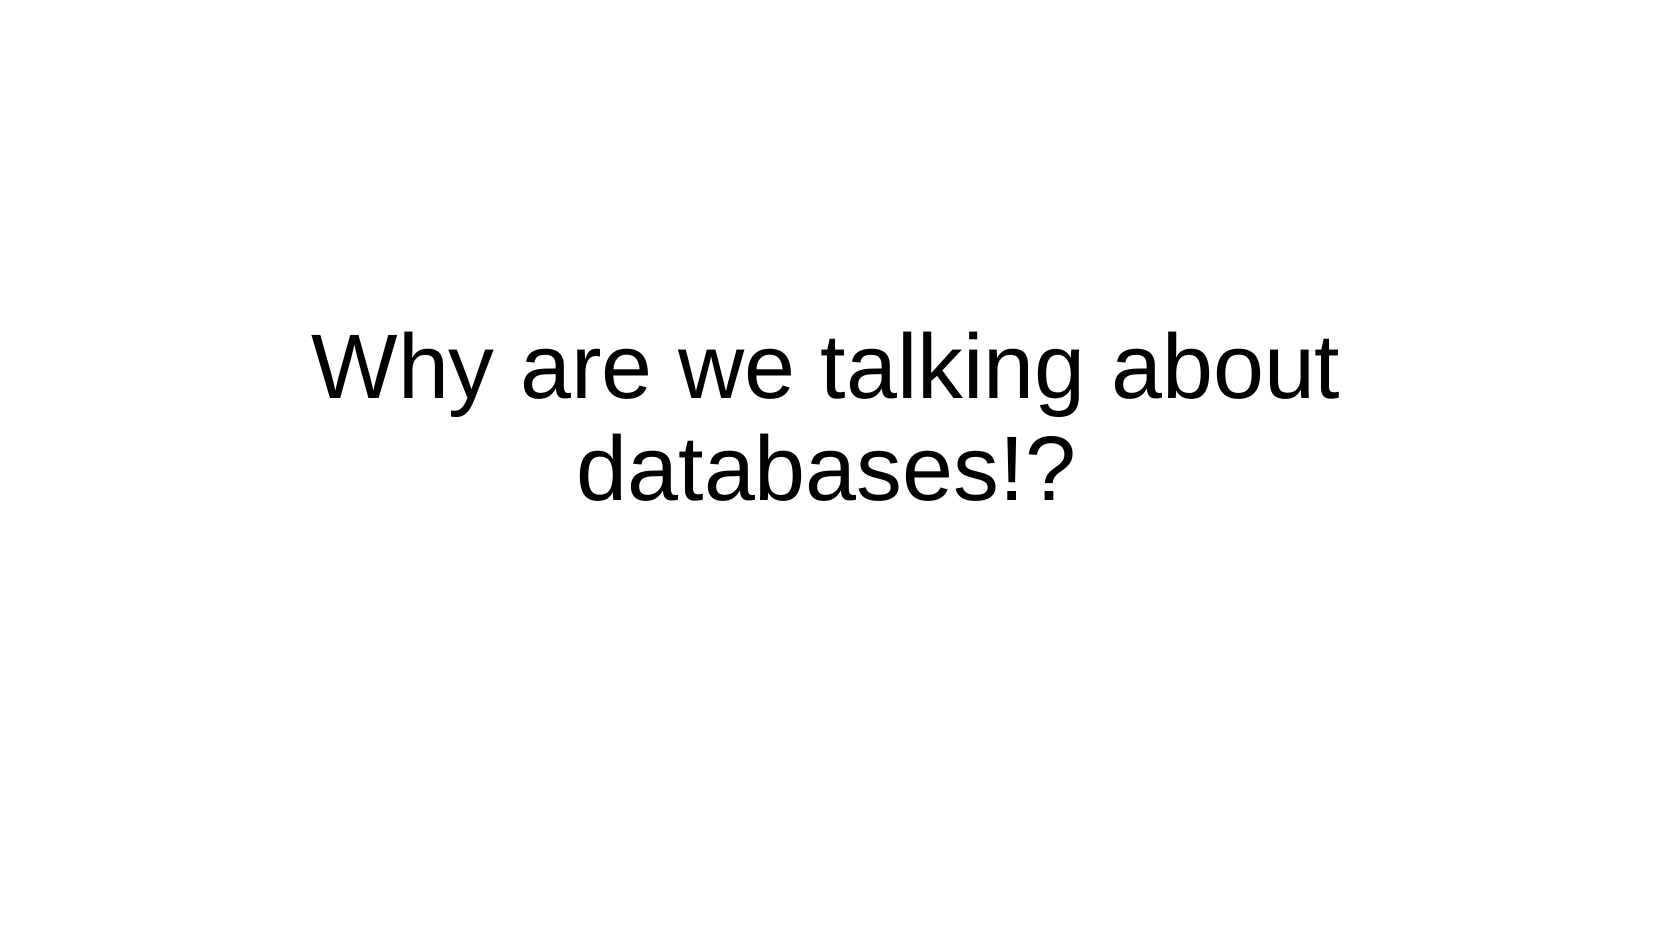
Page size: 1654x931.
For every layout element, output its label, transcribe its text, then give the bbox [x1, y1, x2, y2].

title Why are we talking about databases!? [82, 315, 1571, 521]
